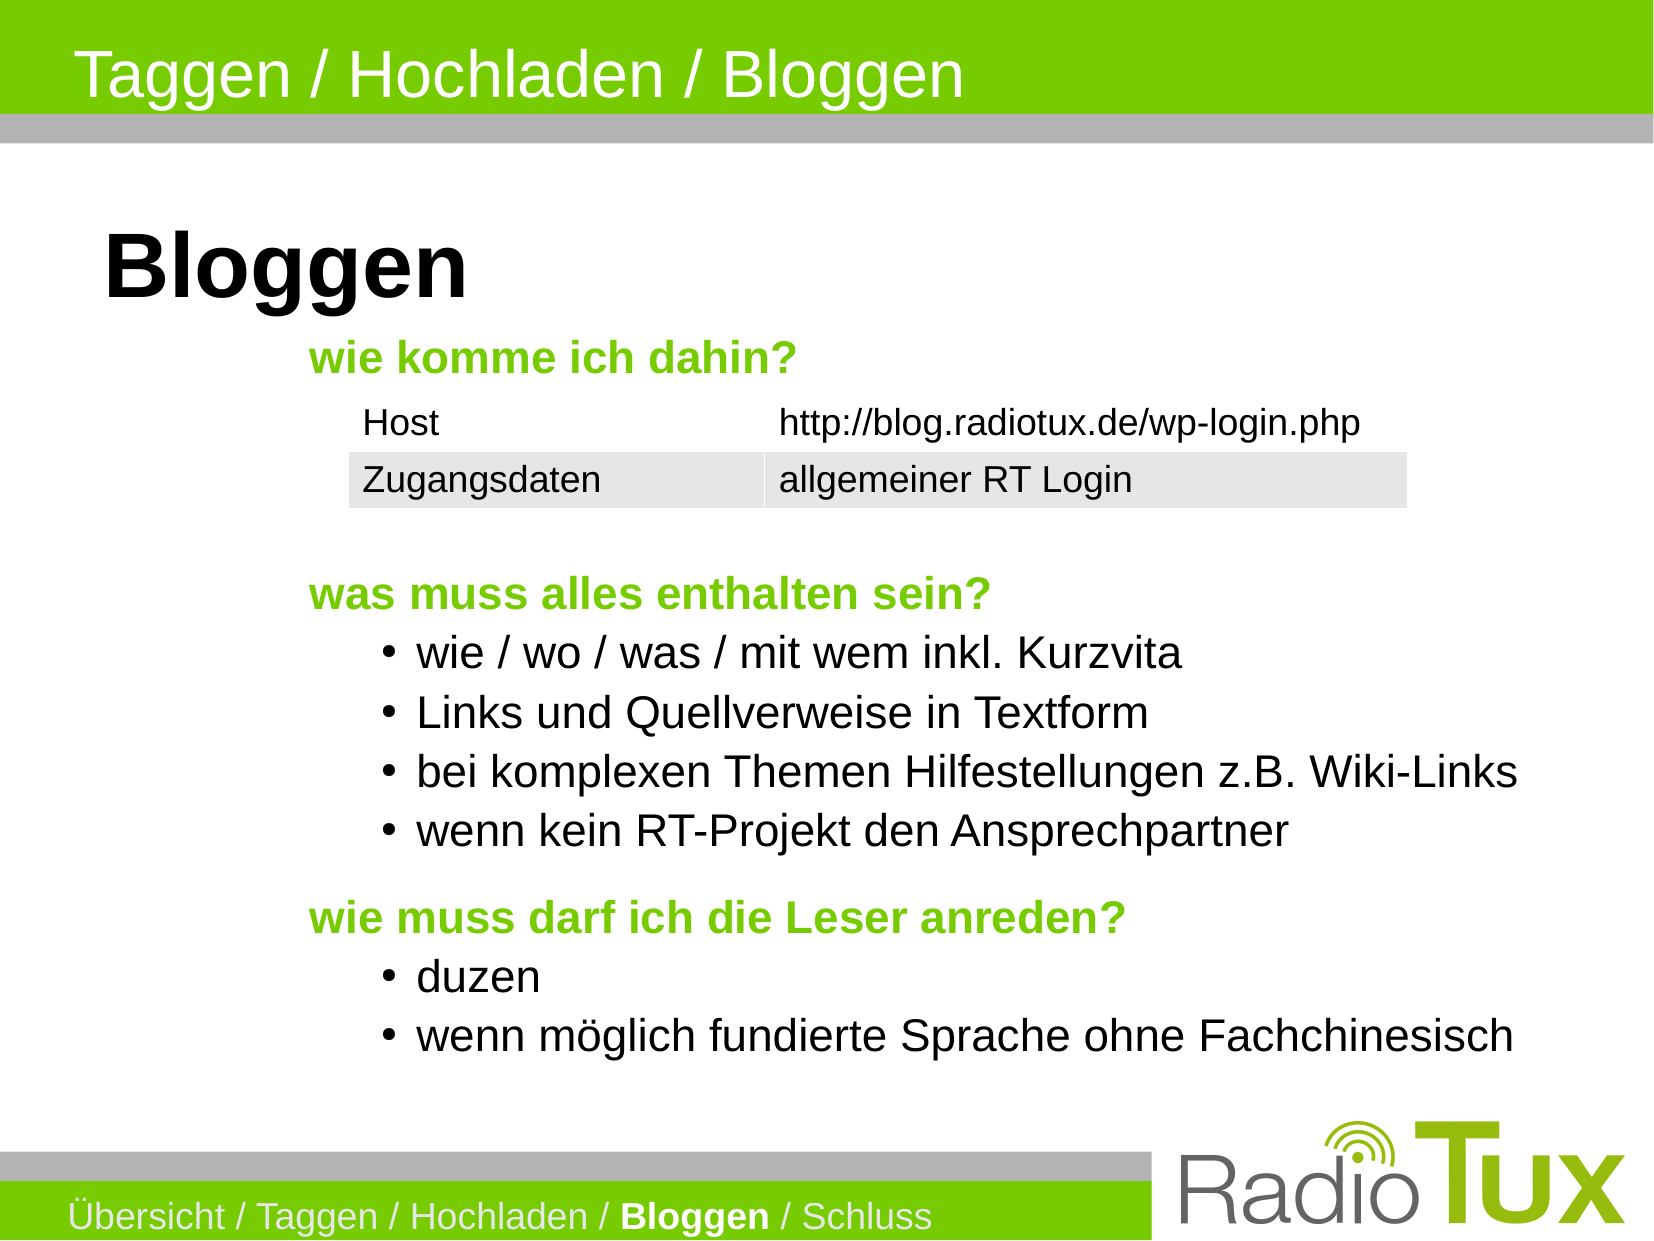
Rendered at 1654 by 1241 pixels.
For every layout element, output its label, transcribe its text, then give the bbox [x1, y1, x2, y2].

table_header http://blog.radiotux.de/wp-login.php [765, 394, 1407, 451]
text_box wie komme ich dahin? [295, 324, 1536, 386]
table_cell allgemeiner RT Login [765, 452, 1407, 508]
text_box [0, 0, 1654, 144]
text_box Links und Quellverweise in Textform [295, 679, 1536, 738]
table_header Host [349, 394, 764, 451]
text_box Bloggen [88, 206, 650, 314]
text_box wie muss darf ich die Leser anreden? [295, 884, 1536, 943]
picture [1181, 1121, 1625, 1224]
text_box duzen [295, 943, 1536, 1002]
text_box wenn möglich fundierte Sprache ohne Fachchinesisch [295, 1002, 1536, 1063]
table_cell Zugangsdaten [349, 452, 764, 508]
text_box Übersicht / Taggen / Hochladen / Bloggen / Schluss [0, 1187, 1063, 1241]
text_box wenn kein RT-Projekt den Ansprechpartner [295, 799, 1536, 858]
text_box bei komplexen Themen Hilfestellungen z.B. Wiki-Links [295, 738, 1536, 799]
text_box was muss alles enthalten sein? [295, 561, 1536, 620]
text_box wie / wo / was / mit wem inkl. Kurzvita [295, 620, 1536, 679]
text_box [0, 1151, 1152, 1241]
text_box Taggen / Hochladen / Bloggen [59, 29, 1654, 111]
